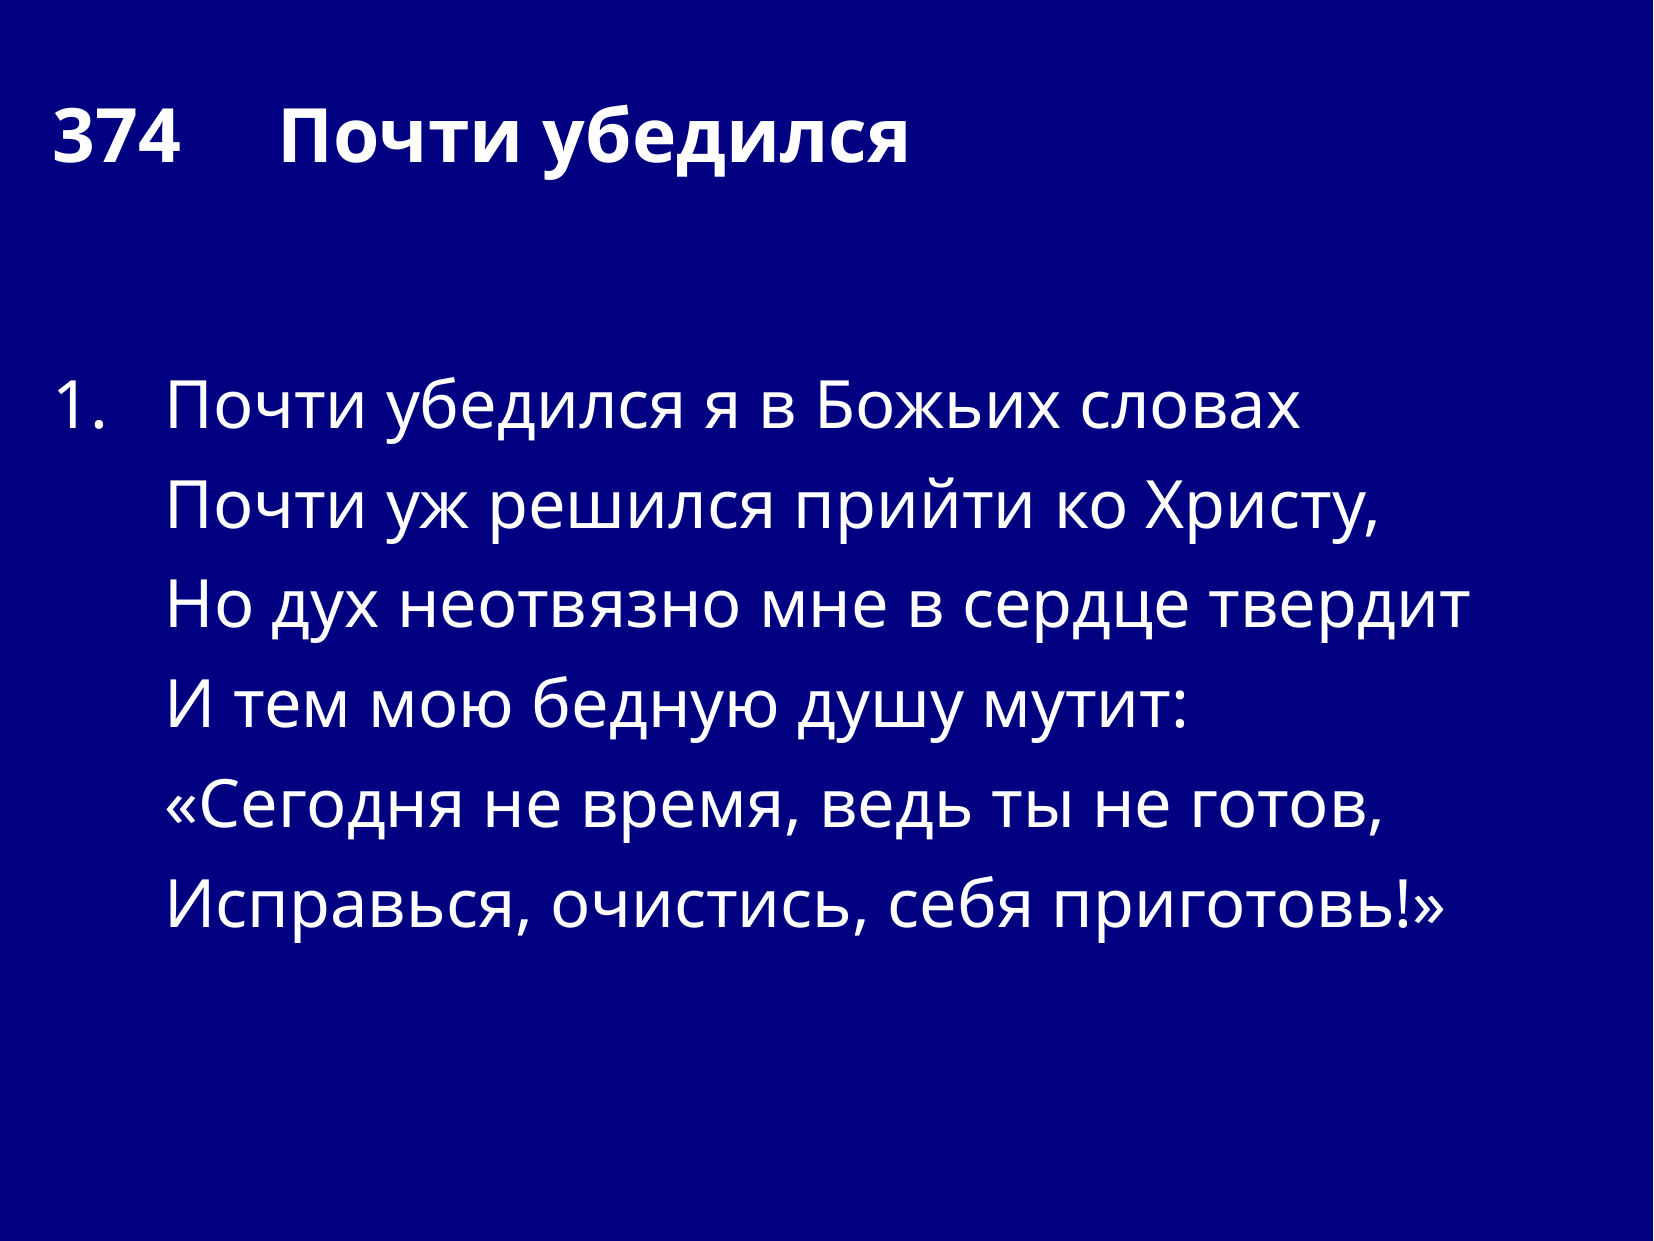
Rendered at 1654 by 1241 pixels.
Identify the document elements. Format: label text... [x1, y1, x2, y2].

text_box 1. Почти убедился я в Божьих словах Почти уж решился прийти ко Христу, Но дух неотвязно мне в сердце твердит И тем мою бедную душу мутит: «Сегодня не время, ведь ты не готов, Исправься, очистись, себя приготовь!» [37, 150, 1653, 1163]
text_box 374 Почти убедился [37, 75, 1576, 188]
